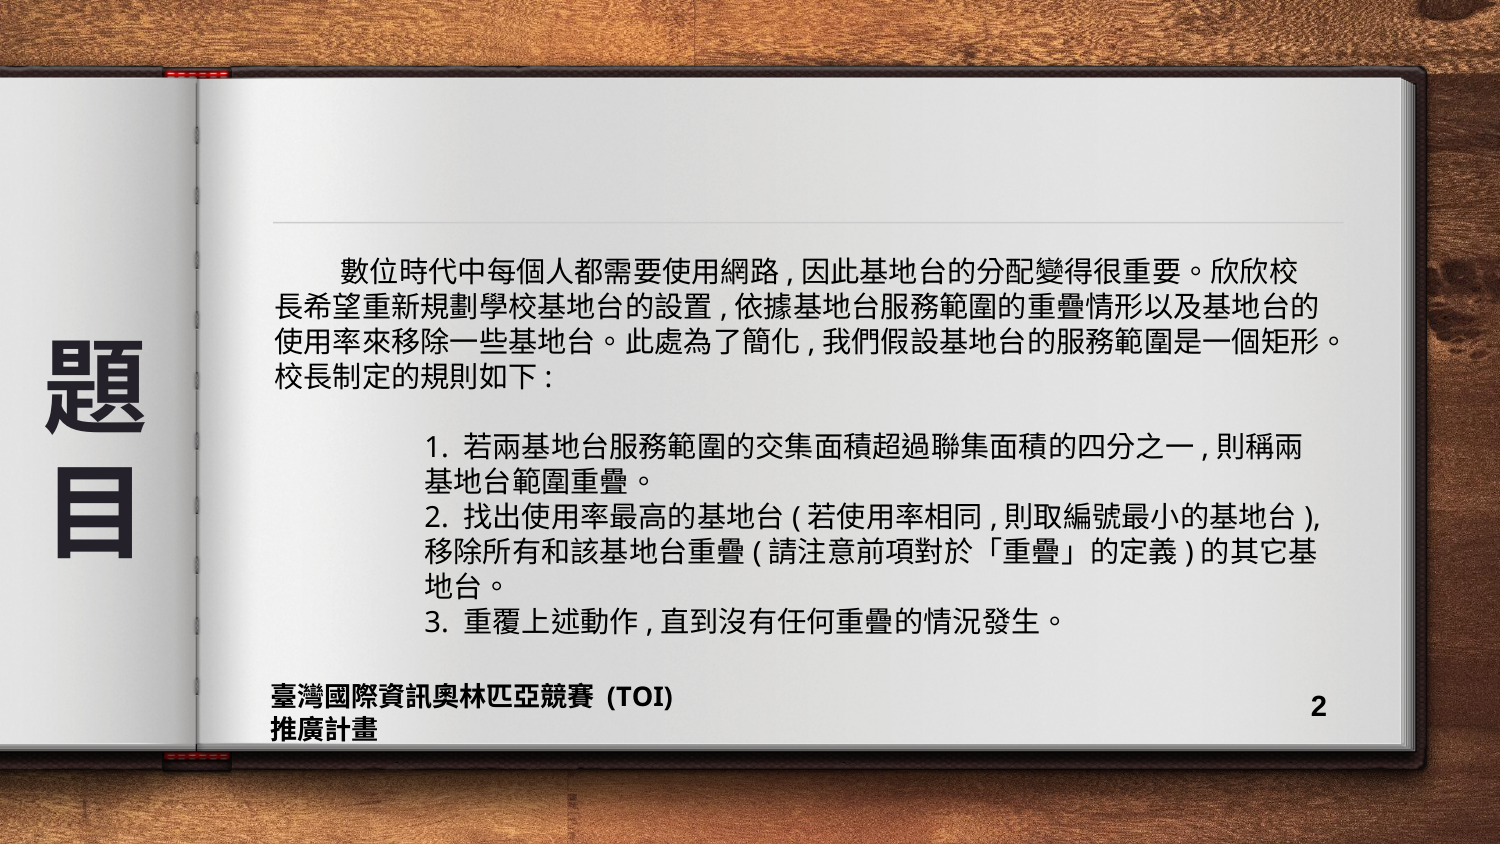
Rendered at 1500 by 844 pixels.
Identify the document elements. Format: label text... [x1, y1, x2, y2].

text_box 數位時代中每個人都需要使用網路,因此基地台的分配變得很重要。欣欣校長希望重新規劃學校基地台的設置,依據基地台服務範圍的重疊情形以及基地台的使用率來移除一些基地台。此處為了簡化,我們假設基地台的服務範圍是一個矩形。校長制定的規則如下: 1. 若兩基地台服務範圍的交集面積超過聯集面積的四分之一,則稱兩基地台範圍重疊。 2. 找出使用率最高的基地台(若使用率相同,則取編號最小的基地台),移除所有和該基地台重疊(請注意前項對於「重疊」的定義)的其它基地台。 3. 重覆上述動作,直到沒有任何重疊的情況發生。 [259, 241, 1341, 681]
text_box 題 目 [28, 306, 210, 552]
text_box [1295, 672, 1386, 737]
